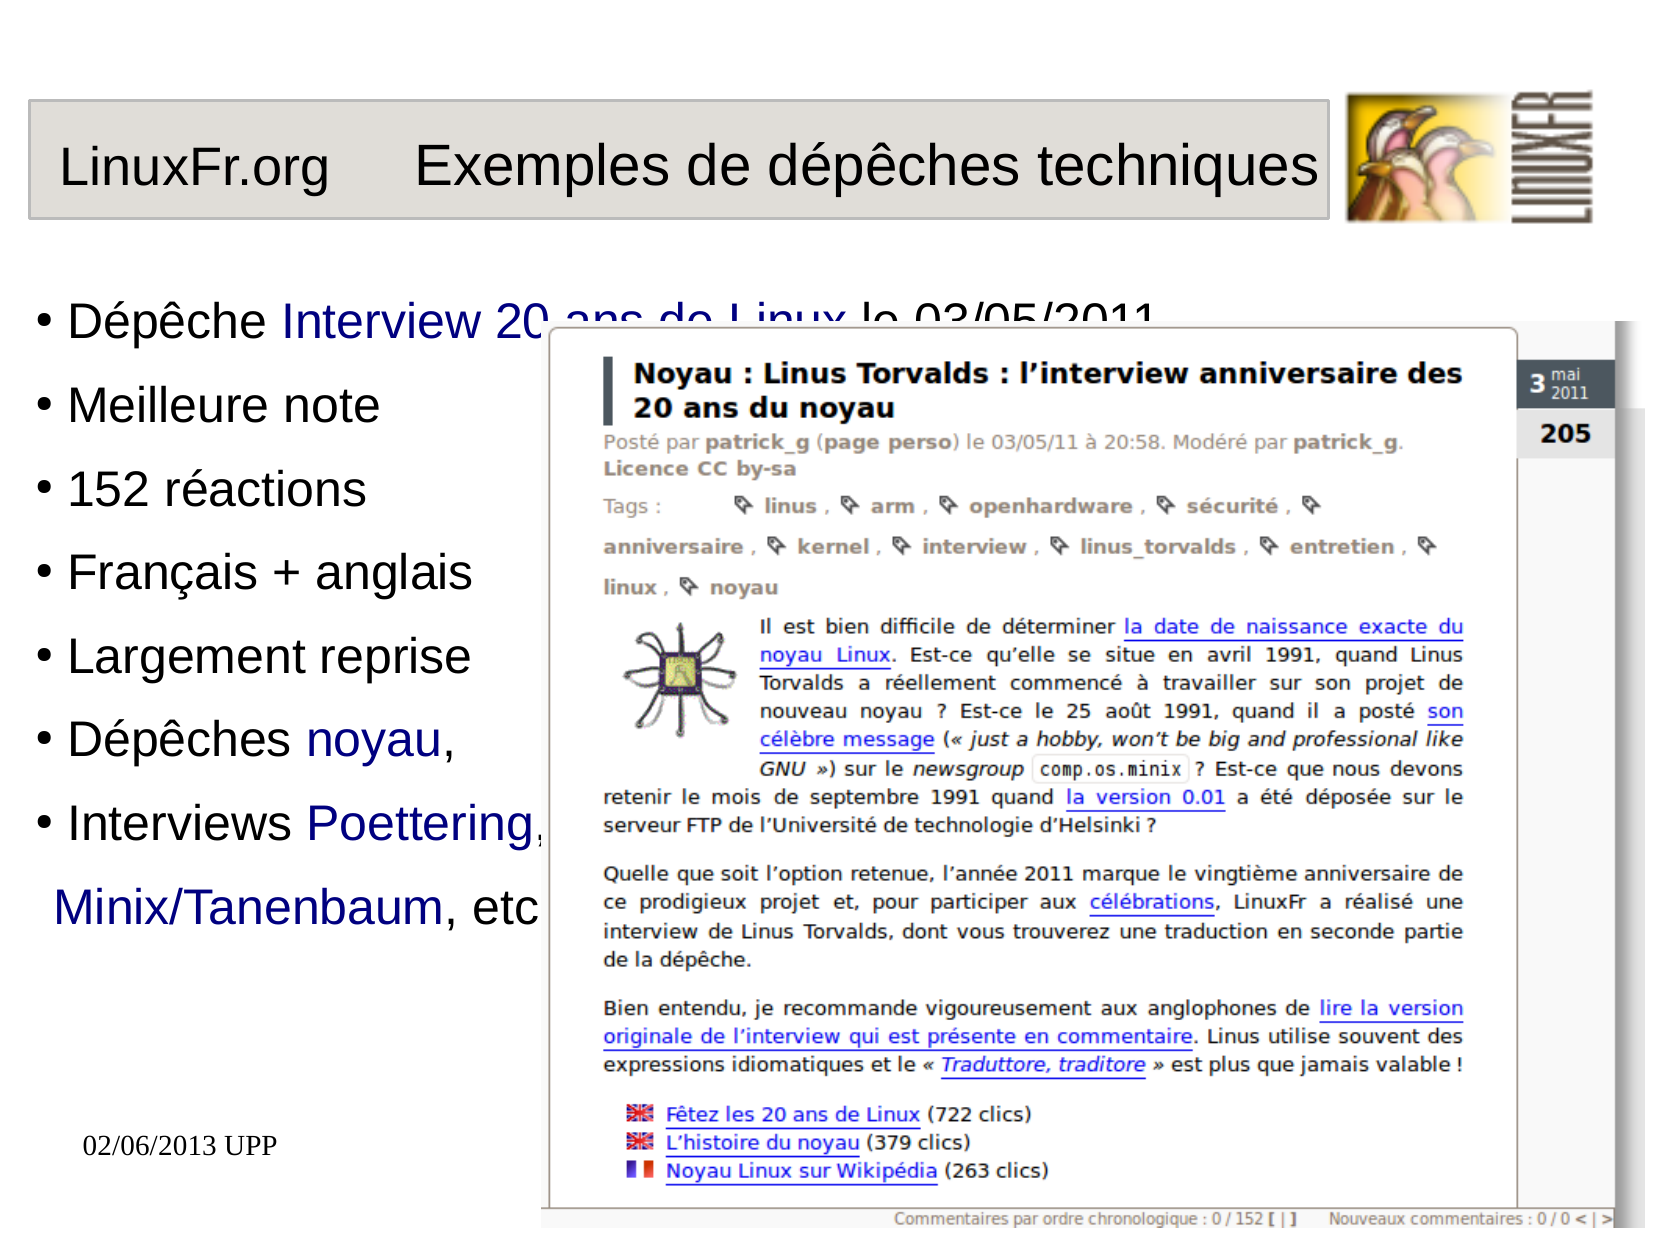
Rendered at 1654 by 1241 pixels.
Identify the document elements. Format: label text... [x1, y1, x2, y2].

picture [1341, 88, 1601, 229]
picture [541, 321, 1645, 1228]
title LinuxFr.org Exemples de dépêches techniques [29, 100, 1329, 219]
text_box Dépêche Interview 20 ans de Linux le 03/05/2011 Meilleure note 152 réactions Français + anglais Largement reprise Dépêches noyau, Interviews Poettering, Minix/Tanenbaum, etc. [0, 265, 1447, 1070]
